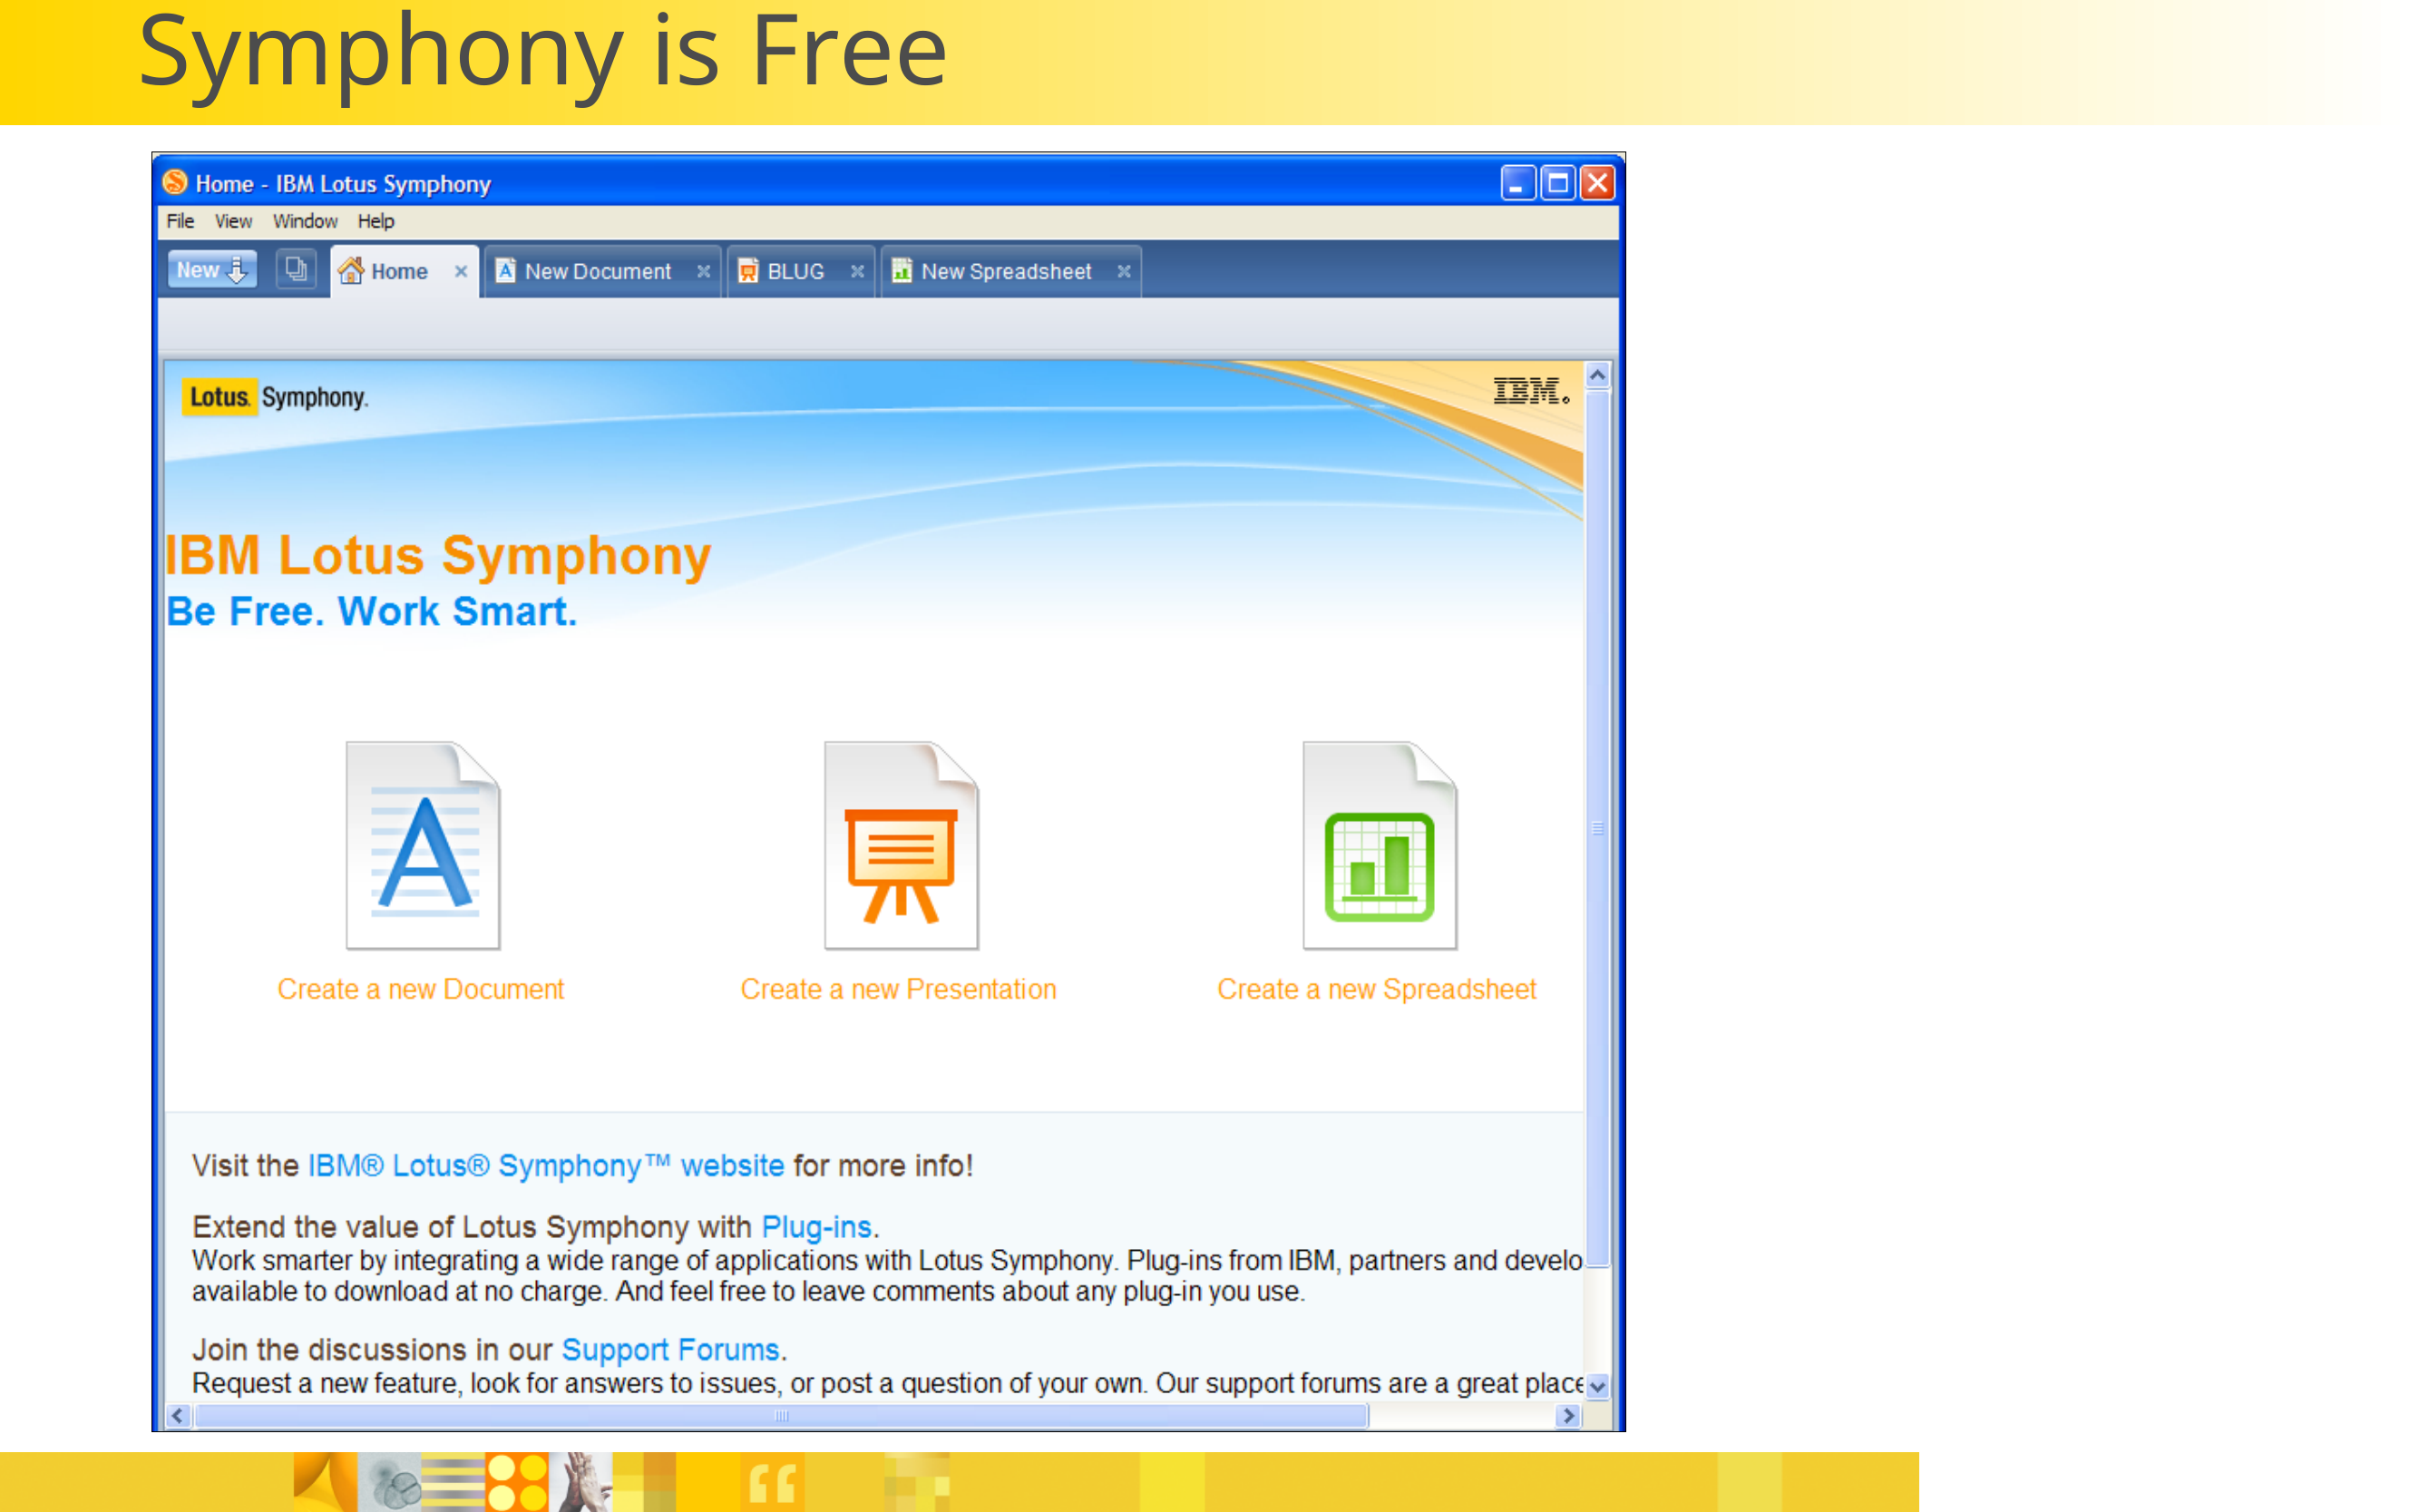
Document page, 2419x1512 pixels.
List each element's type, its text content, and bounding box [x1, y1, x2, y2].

text_box [0, 0, 2419, 125]
title Symphony is Free [137, 2, 2315, 127]
picture [151, 151, 1626, 1432]
picture [0, 1452, 1919, 1512]
